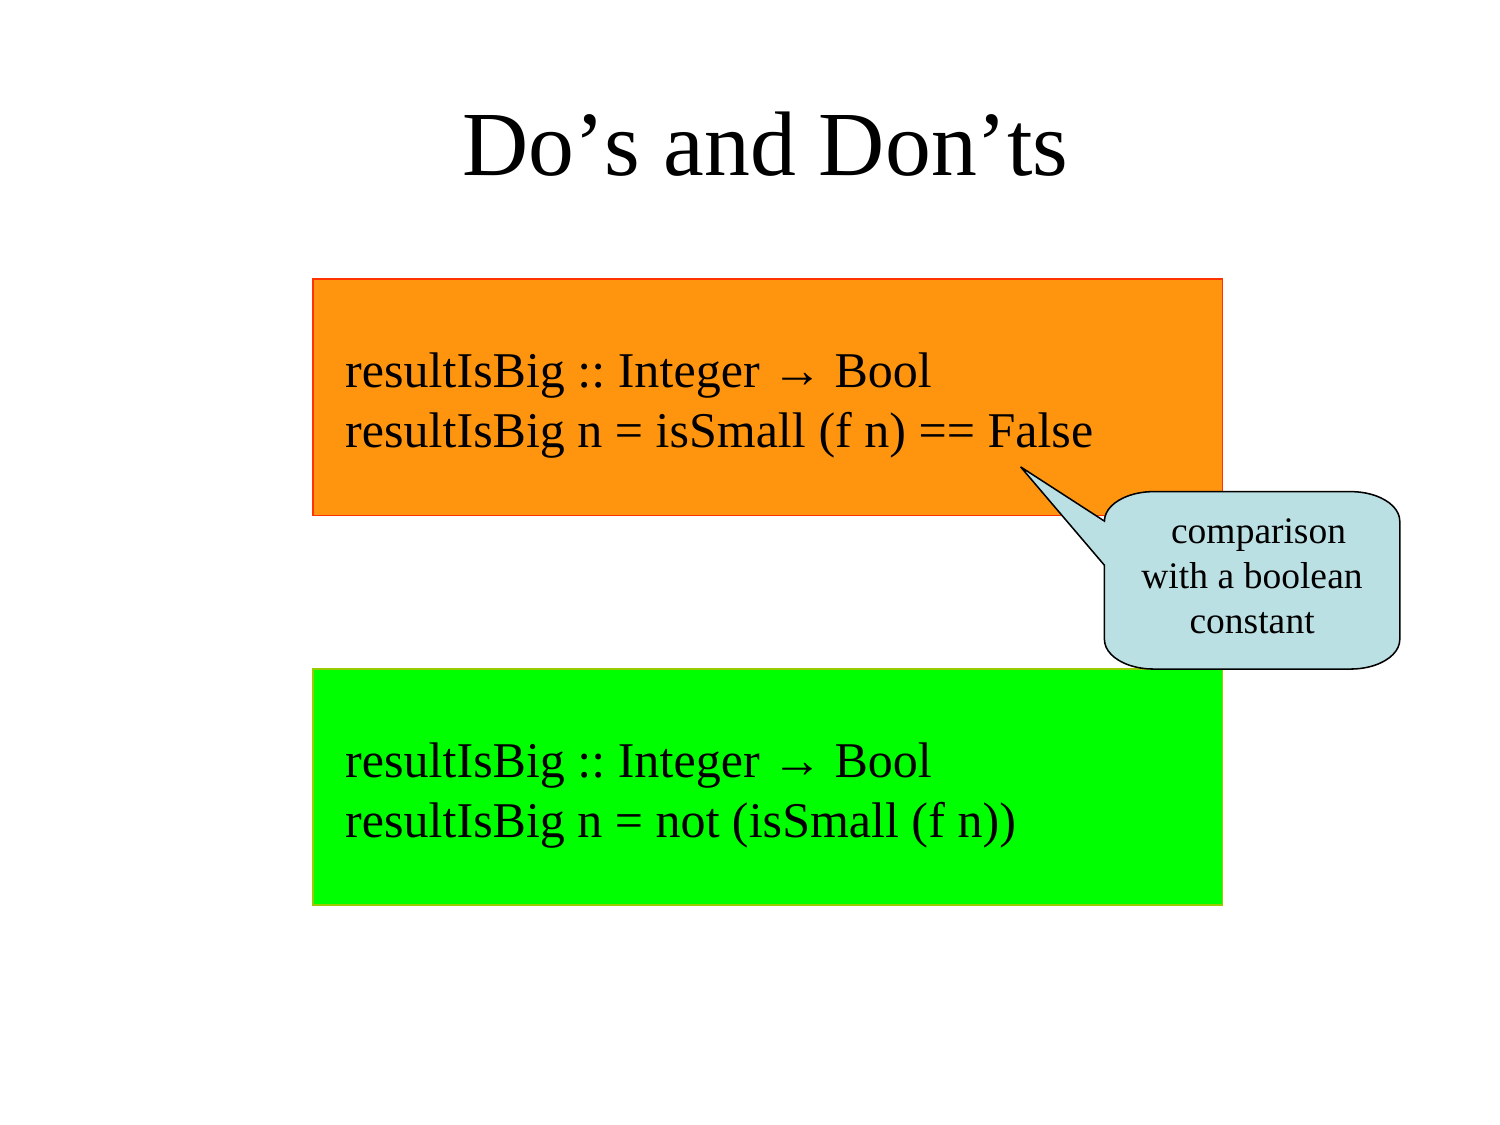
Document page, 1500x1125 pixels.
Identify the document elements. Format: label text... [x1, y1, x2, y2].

text_box comparison with a boolean constant [1020, 466, 1400, 670]
title Do’s and Don’ts [75, 45, 1426, 233]
text_box resultIsBig :: Integer → Bool resultIsBig n = isSmall (f n) == False [312, 278, 1223, 516]
text_box resultIsBig :: Integer → Bool resultIsBig n = not (isSmall (f n)) [312, 668, 1223, 906]
